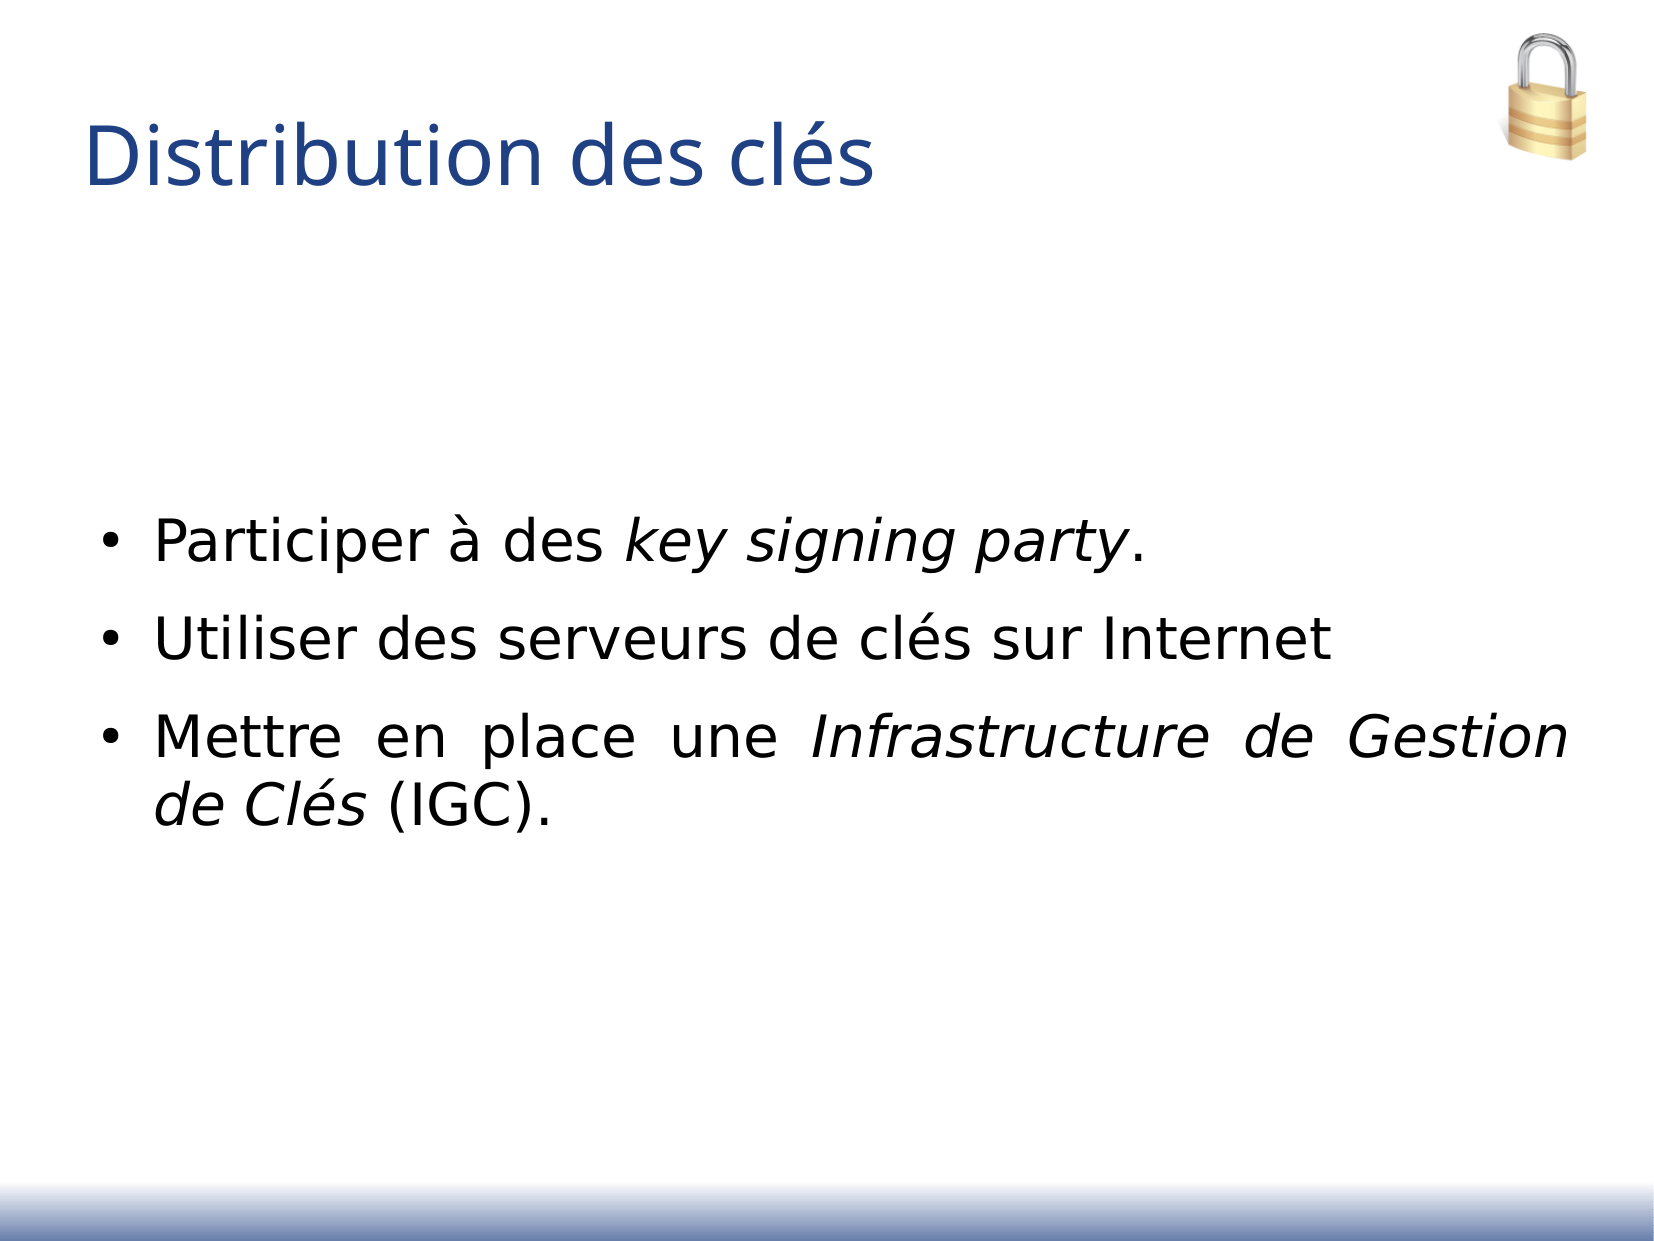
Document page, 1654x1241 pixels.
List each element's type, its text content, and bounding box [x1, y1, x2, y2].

list Mettre en place une Infrastructure de Gestion de Clés (IGC). [82, 703, 1571, 839]
picture [1476, 29, 1613, 166]
list Participer à des key signing party. [82, 498, 1571, 584]
list Utiliser des serveurs de clés sur Internet [82, 601, 1571, 678]
title Distribution des clés [82, 49, 1571, 257]
